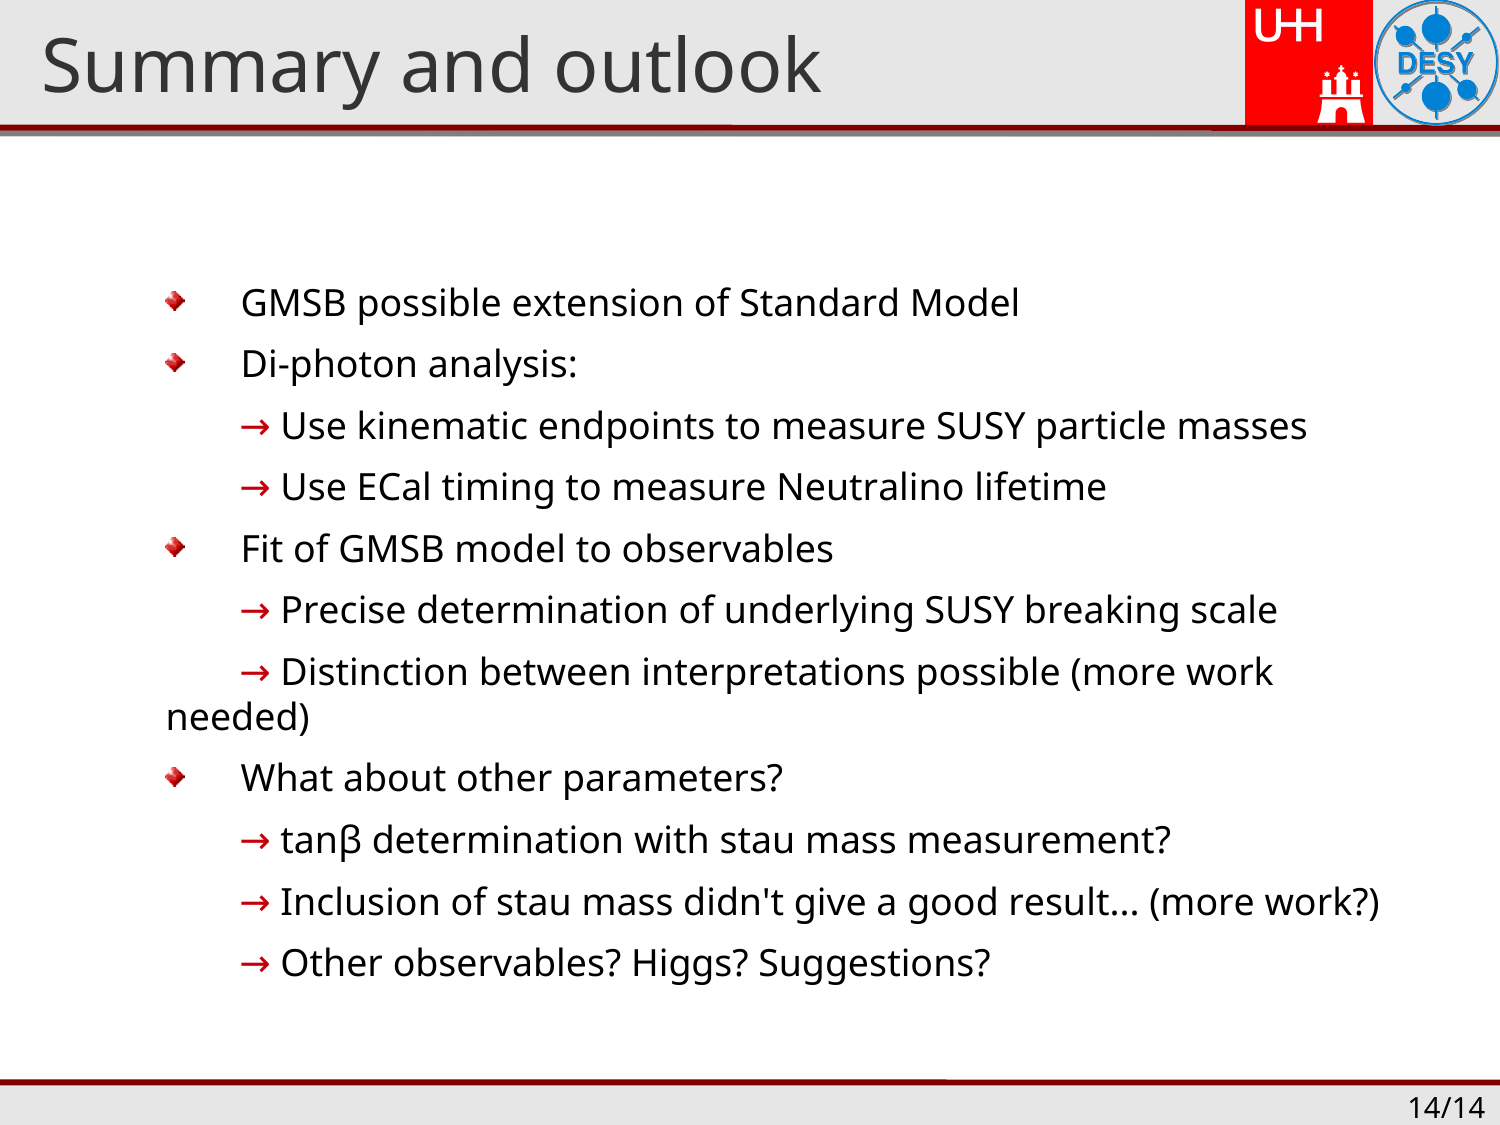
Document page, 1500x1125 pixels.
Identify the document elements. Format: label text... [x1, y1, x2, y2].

picture [165, 291, 185, 311]
picture [165, 537, 185, 557]
title Summary and outlook [26, 0, 1241, 126]
picture [165, 767, 185, 787]
picture [165, 353, 185, 372]
picture [1245, 0, 1373, 124]
picture [1374, 0, 1498, 125]
text_box GMSB possible extension of Standard Model Di-photon analysis: → Use kinematic endpoints to measure SUSY particle masses → Use ECal timing to measure Neutralino lifetime Fit of GMSB model to observables → Precise determination of underlying SUSY breaking scale → Distinction between interpretations possible (more work needed) What about other parameters? → tanβ determination with stau mass measurement? → Inclusion of stau mass didn't give a good result... (more work?) → Other observables? Higgs? Suggestions? [150, 270, 1428, 992]
